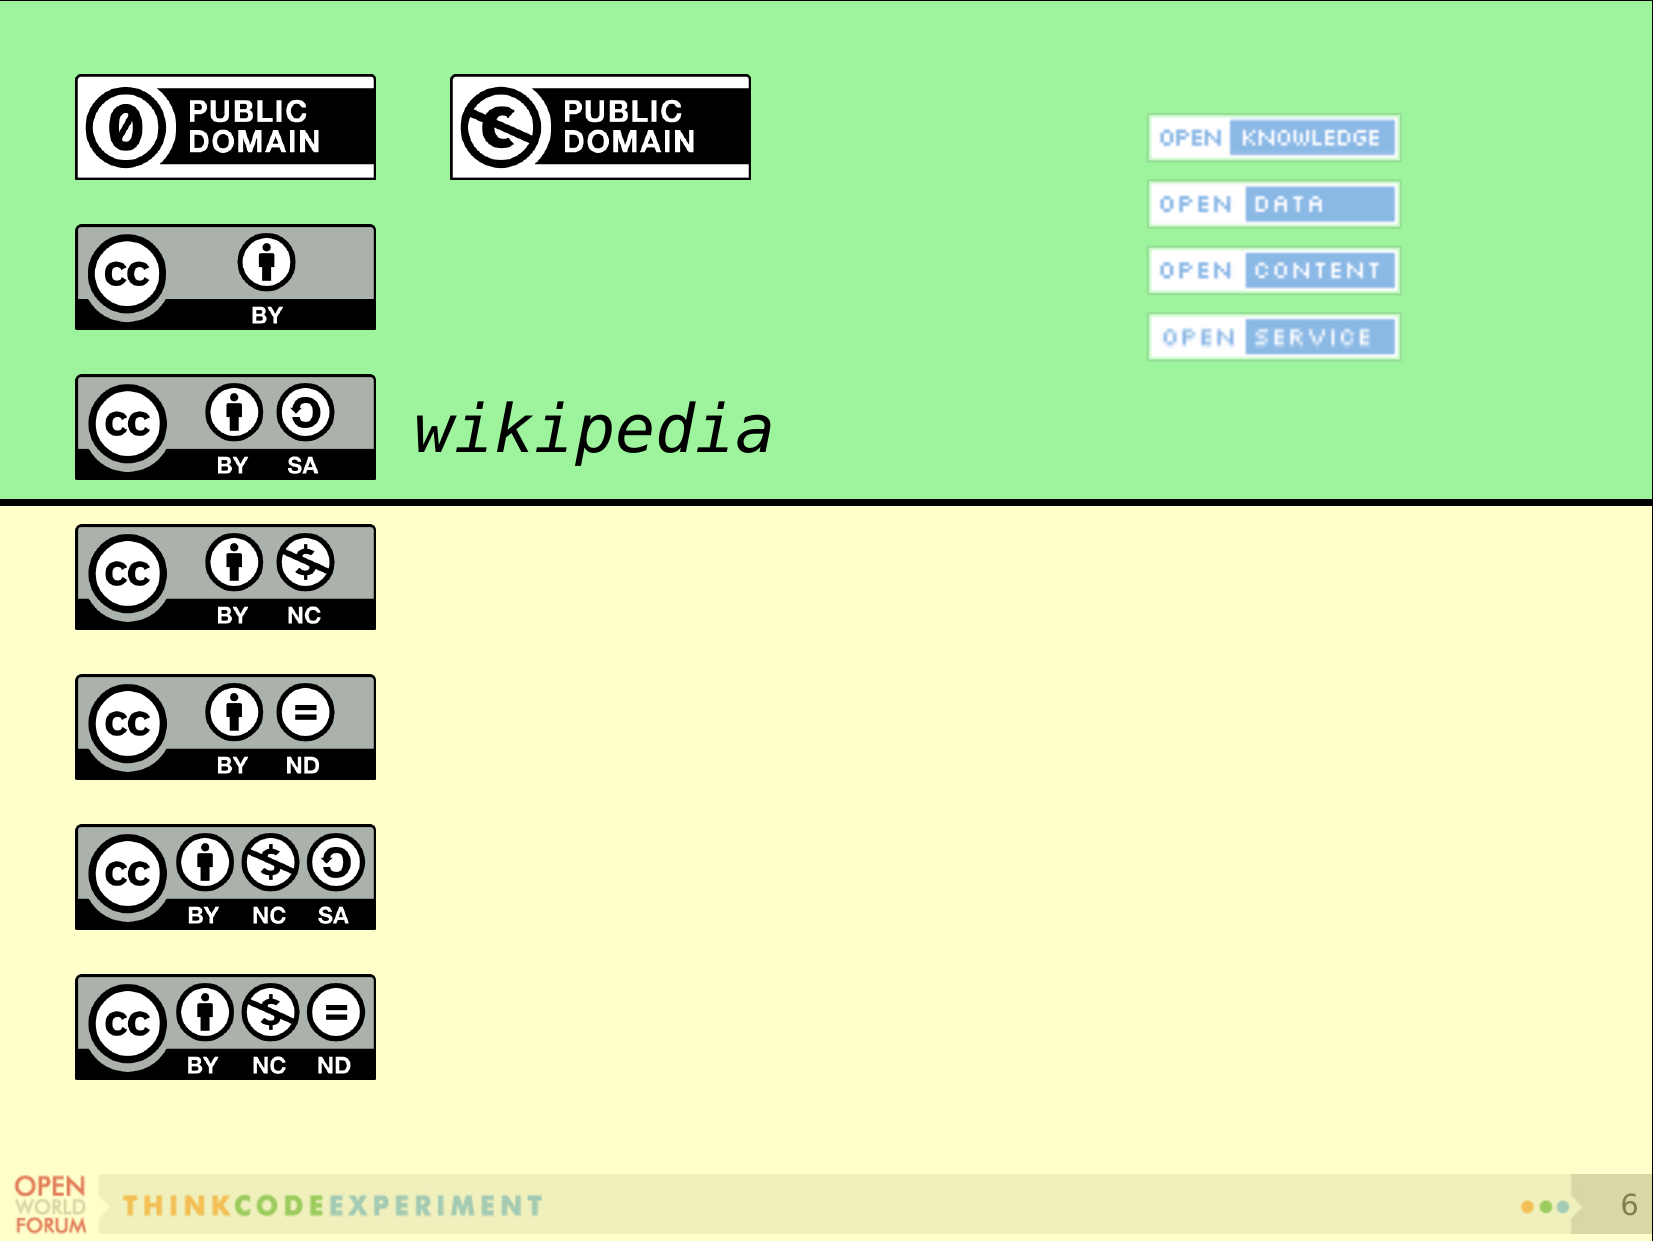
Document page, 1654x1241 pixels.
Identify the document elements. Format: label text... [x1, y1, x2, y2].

picture [75, 824, 376, 931]
picture [75, 224, 376, 331]
picture [75, 374, 376, 481]
picture [975, 74, 1576, 371]
text_box [0, 506, 1653, 1241]
picture [75, 974, 376, 1081]
picture [75, 74, 376, 181]
picture [450, 74, 751, 181]
picture [75, 674, 376, 781]
picture [75, 524, 376, 631]
text_box wikipedia [399, 383, 1432, 476]
text_box [0, 0, 1653, 499]
